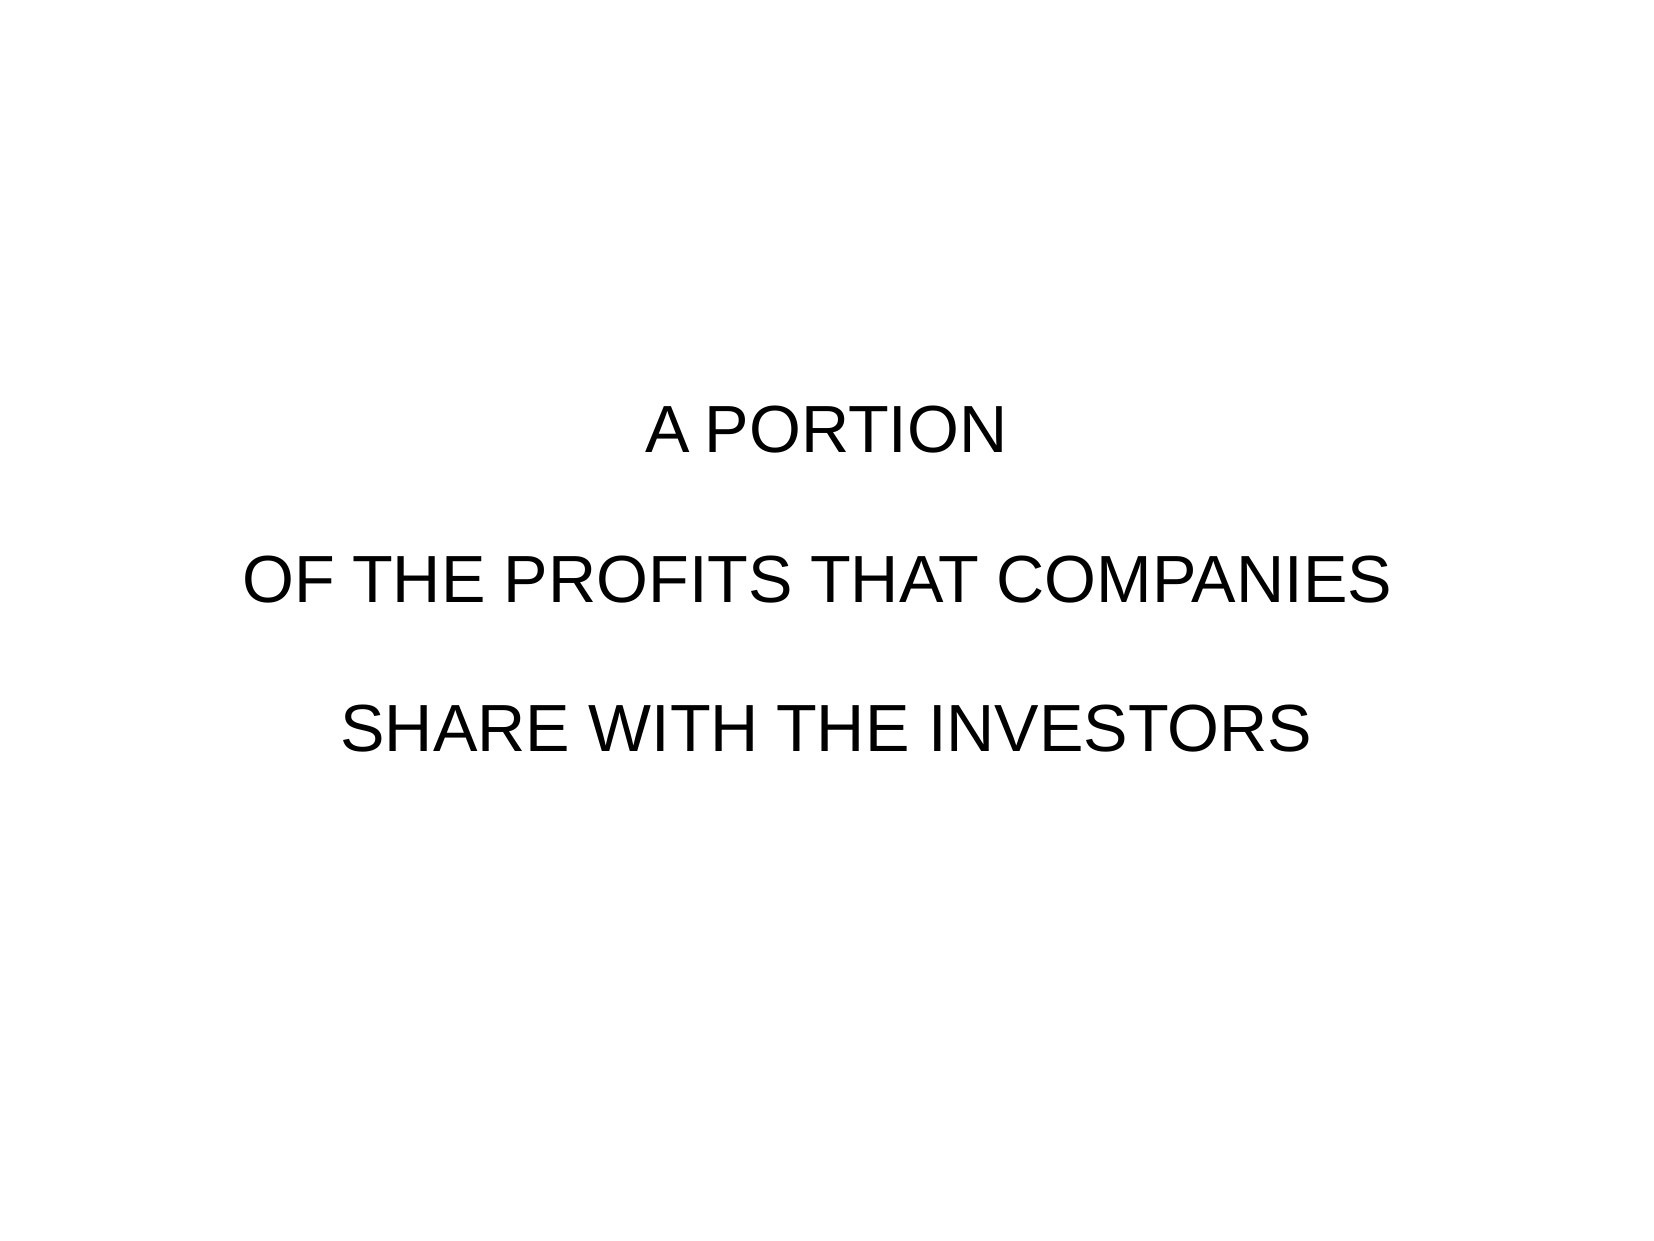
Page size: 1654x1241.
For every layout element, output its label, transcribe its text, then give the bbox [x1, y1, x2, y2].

subtitle A PORTION OF THE PROFITS THAT COMPANIES SHARE WITH THE INVESTORS [82, 49, 1571, 1109]
